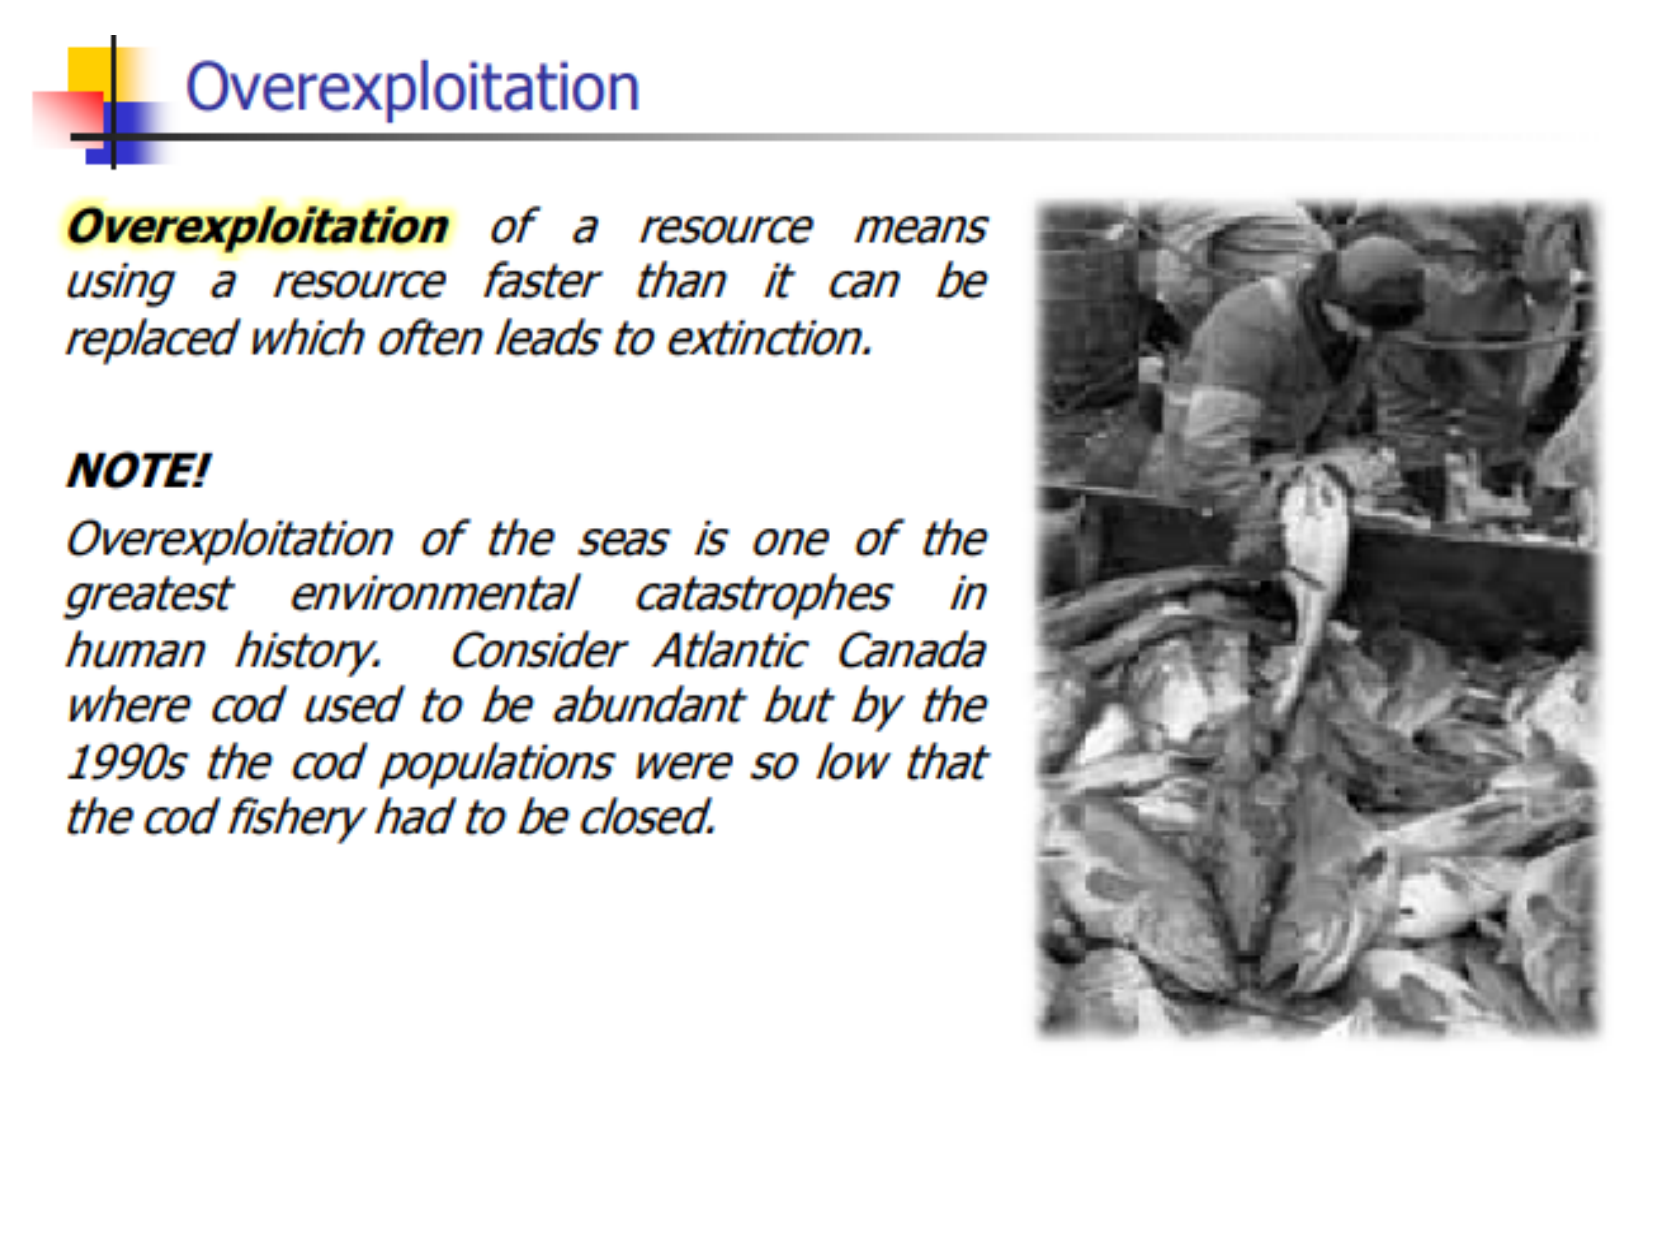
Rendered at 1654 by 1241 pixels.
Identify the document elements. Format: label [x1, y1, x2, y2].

picture [18, 35, 1619, 1170]
